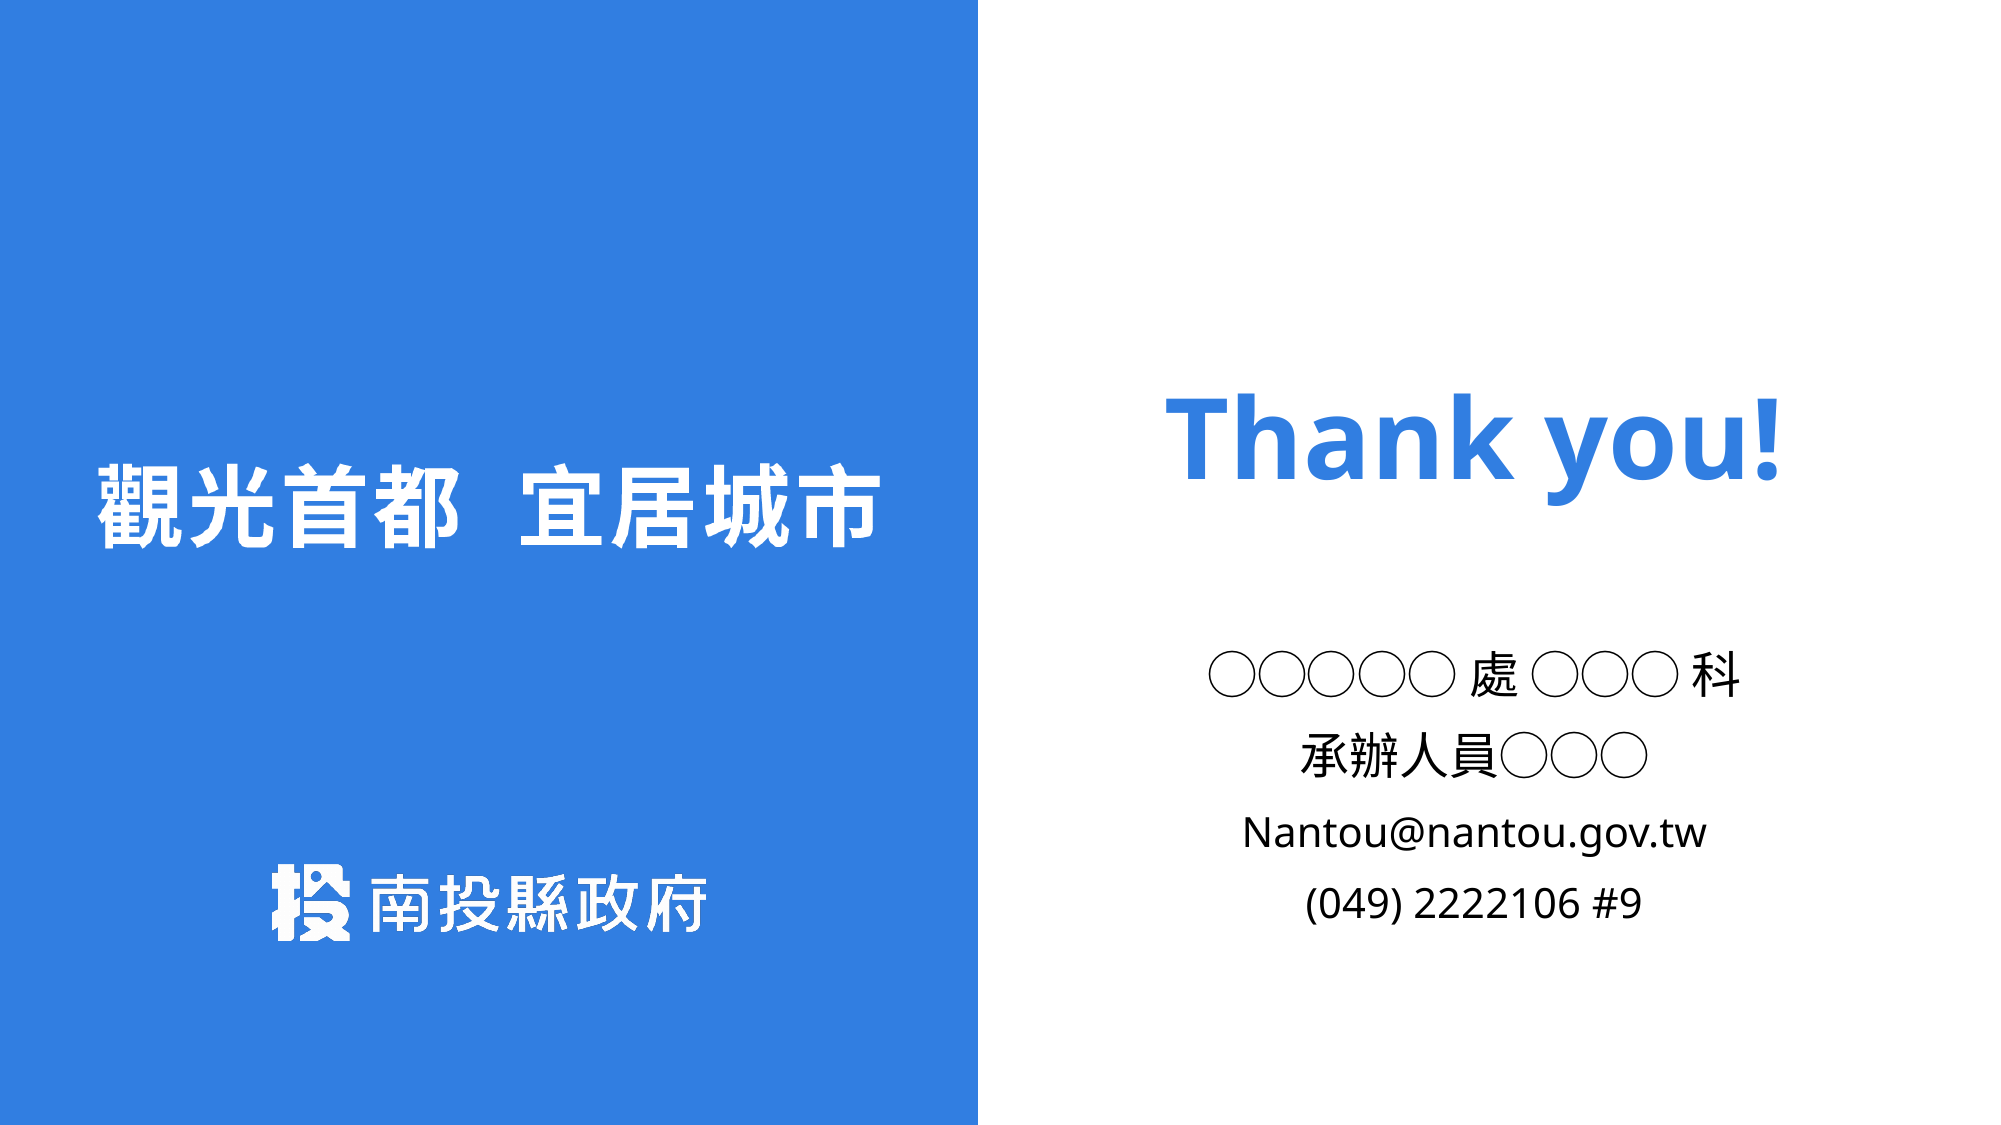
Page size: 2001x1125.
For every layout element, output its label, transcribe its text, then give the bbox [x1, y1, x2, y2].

list Thank you! [1079, 294, 1870, 536]
picture [272, 864, 706, 941]
picture [95, 460, 883, 550]
list ◯◯◯◯◯處 ◯◯◯ 科 承辦人員◯◯◯ Nantou@nantou.gov.tw (049) 2222106 #9 [1079, 558, 1870, 1013]
